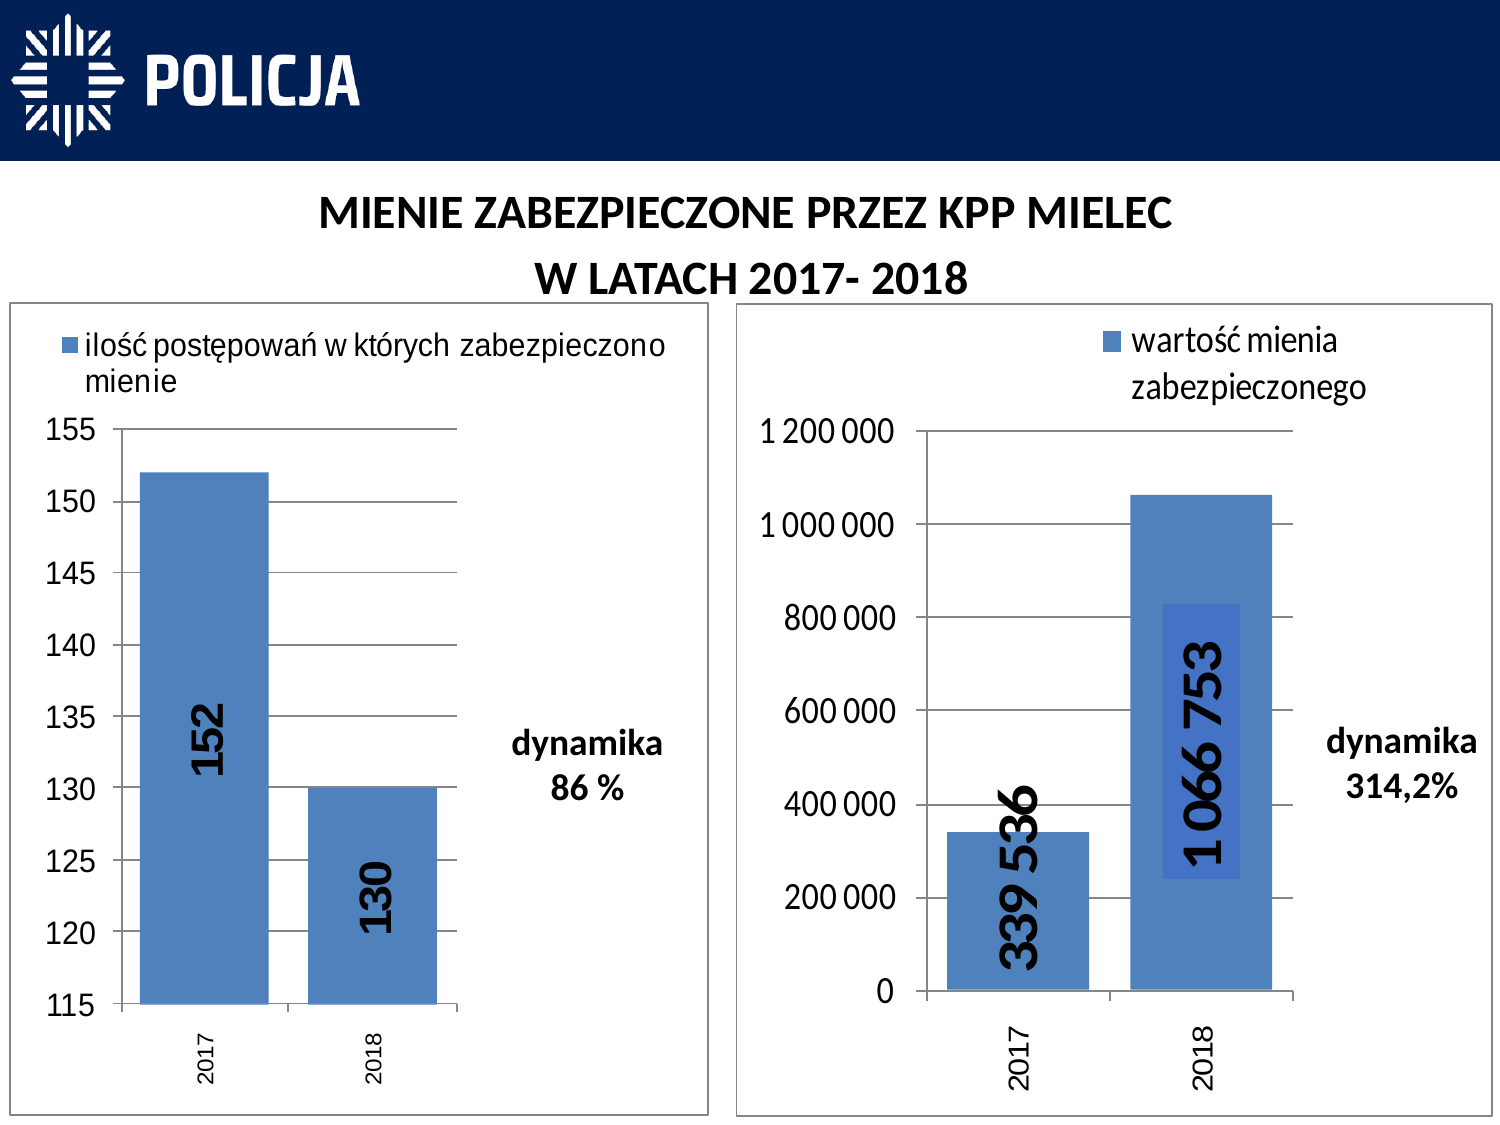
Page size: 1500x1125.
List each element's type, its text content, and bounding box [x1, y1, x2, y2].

text_box dynamika 314,2% [1289, 708, 1500, 814]
picture [0, 0, 360, 161]
text_box dynamika 86 % [468, 710, 715, 817]
chart [0, 292, 715, 1124]
text_box MIENIE ZABEZPIECZONE PRZEZ KPP MIELEC W LATACH 2017- 2018 [78, 172, 1425, 292]
chart [726, 292, 1500, 1125]
text_box [360, 0, 1500, 161]
